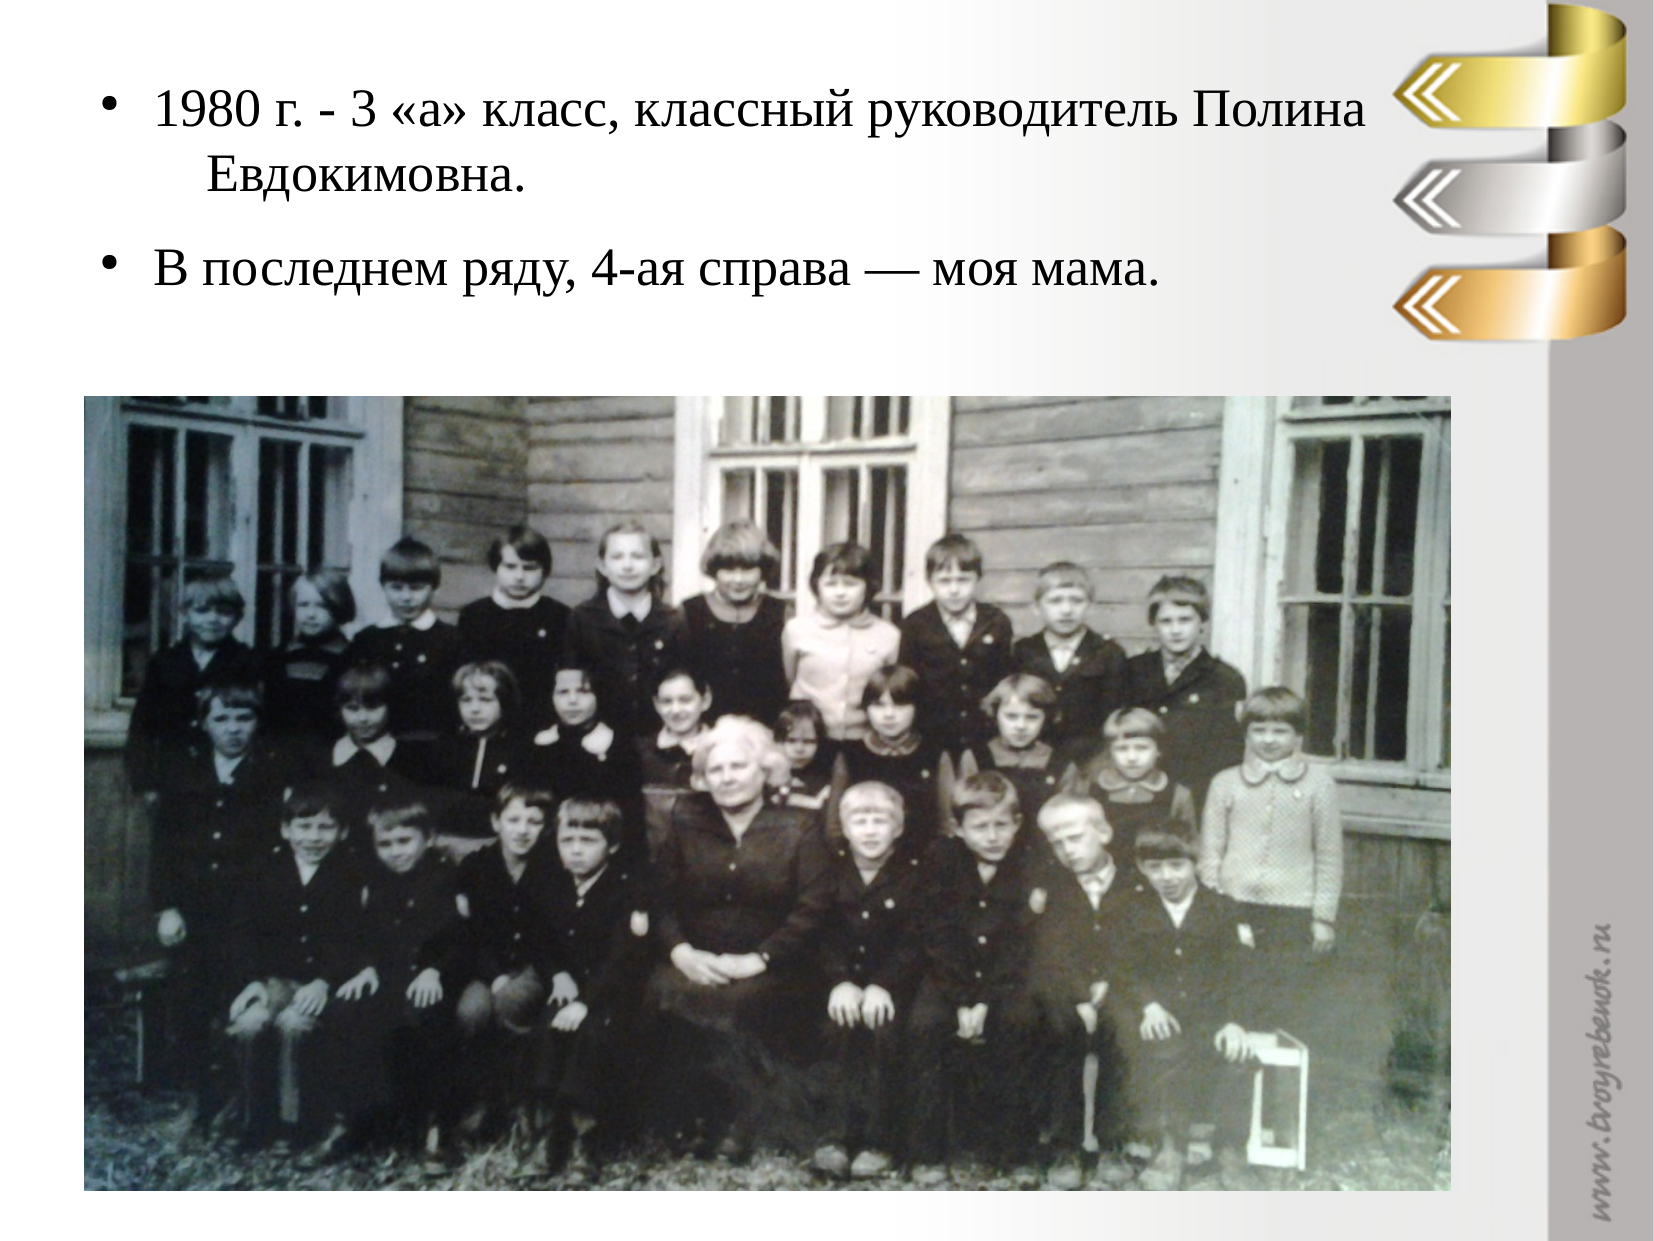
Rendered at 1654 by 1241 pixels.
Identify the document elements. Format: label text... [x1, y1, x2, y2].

list 1980 г. - 3 «а» класс, классный руководитель Полина Евдокимовна. В последнем ряду, 4-ая справа — моя мама. [64, 71, 1424, 348]
picture [84, 396, 1451, 1191]
